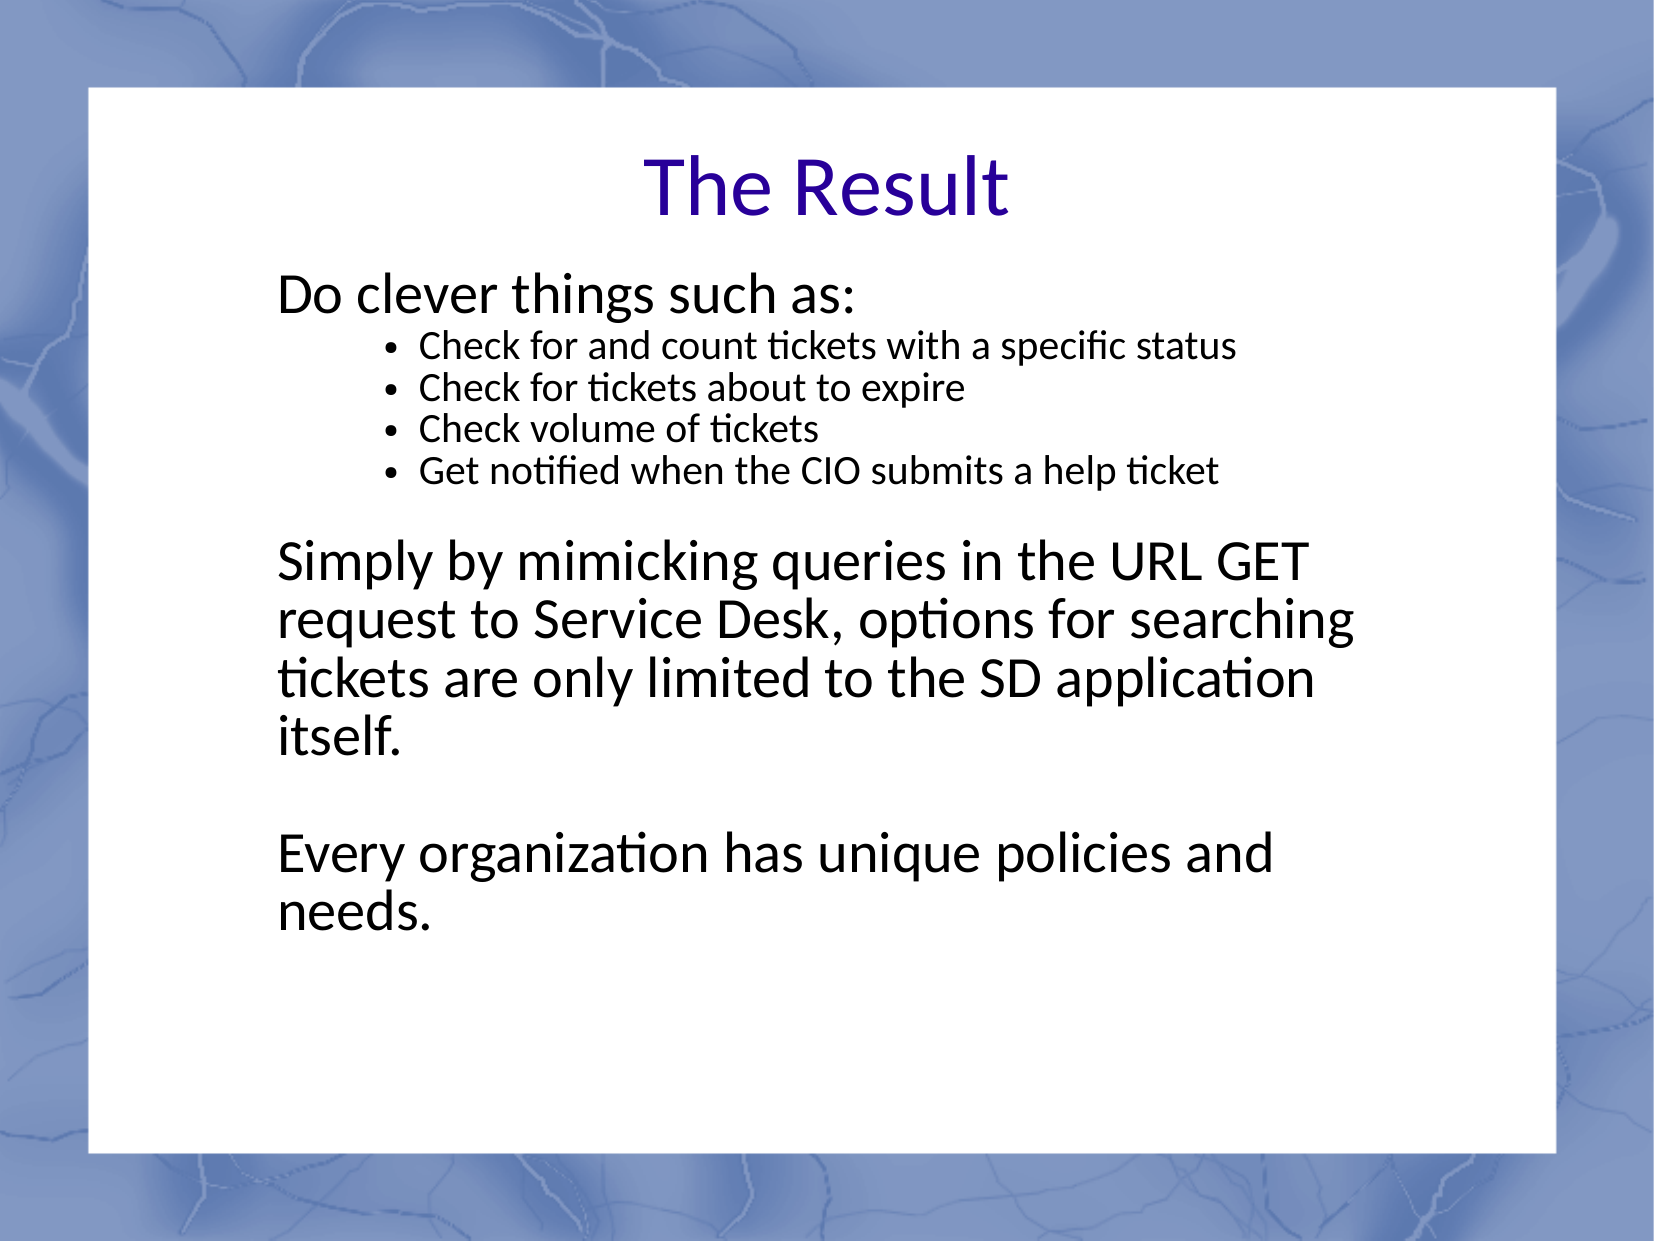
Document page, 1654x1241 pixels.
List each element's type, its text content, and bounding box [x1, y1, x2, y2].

text_box Do clever things such as: Check for and count tickets with a specific status Check for tickets about to expire Check volume of tickets Get notified when the CIO submits a help ticket Simply by mimicking queries in the URL GET request to Service Desk, options for searching tickets are only limited to the SD application itself. Every organization has unique policies and needs. [262, 262, 1426, 1103]
title The Result [118, 90, 1536, 298]
picture [0, 0, 1654, 1241]
